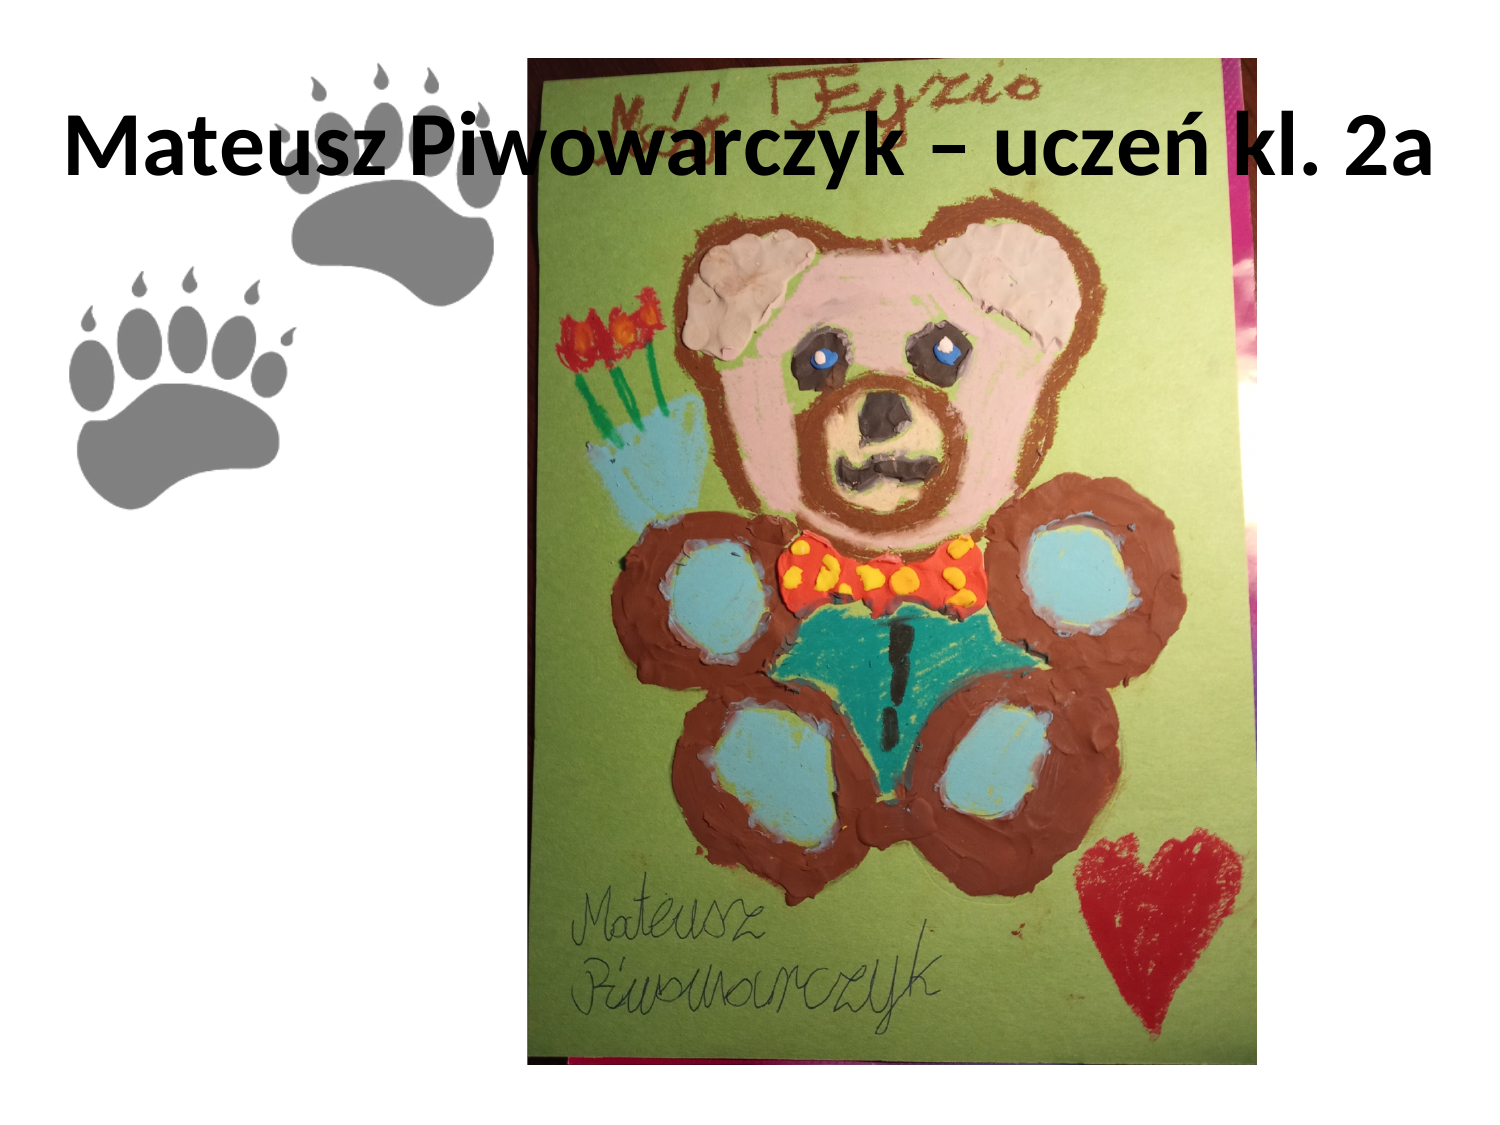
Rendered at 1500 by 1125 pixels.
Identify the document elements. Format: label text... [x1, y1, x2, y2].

picture [527, 233, 1257, 1065]
title Mateusz Piwowarczyk – uczeń kl. 2a [0, 45, 1500, 233]
picture [58, 233, 516, 521]
